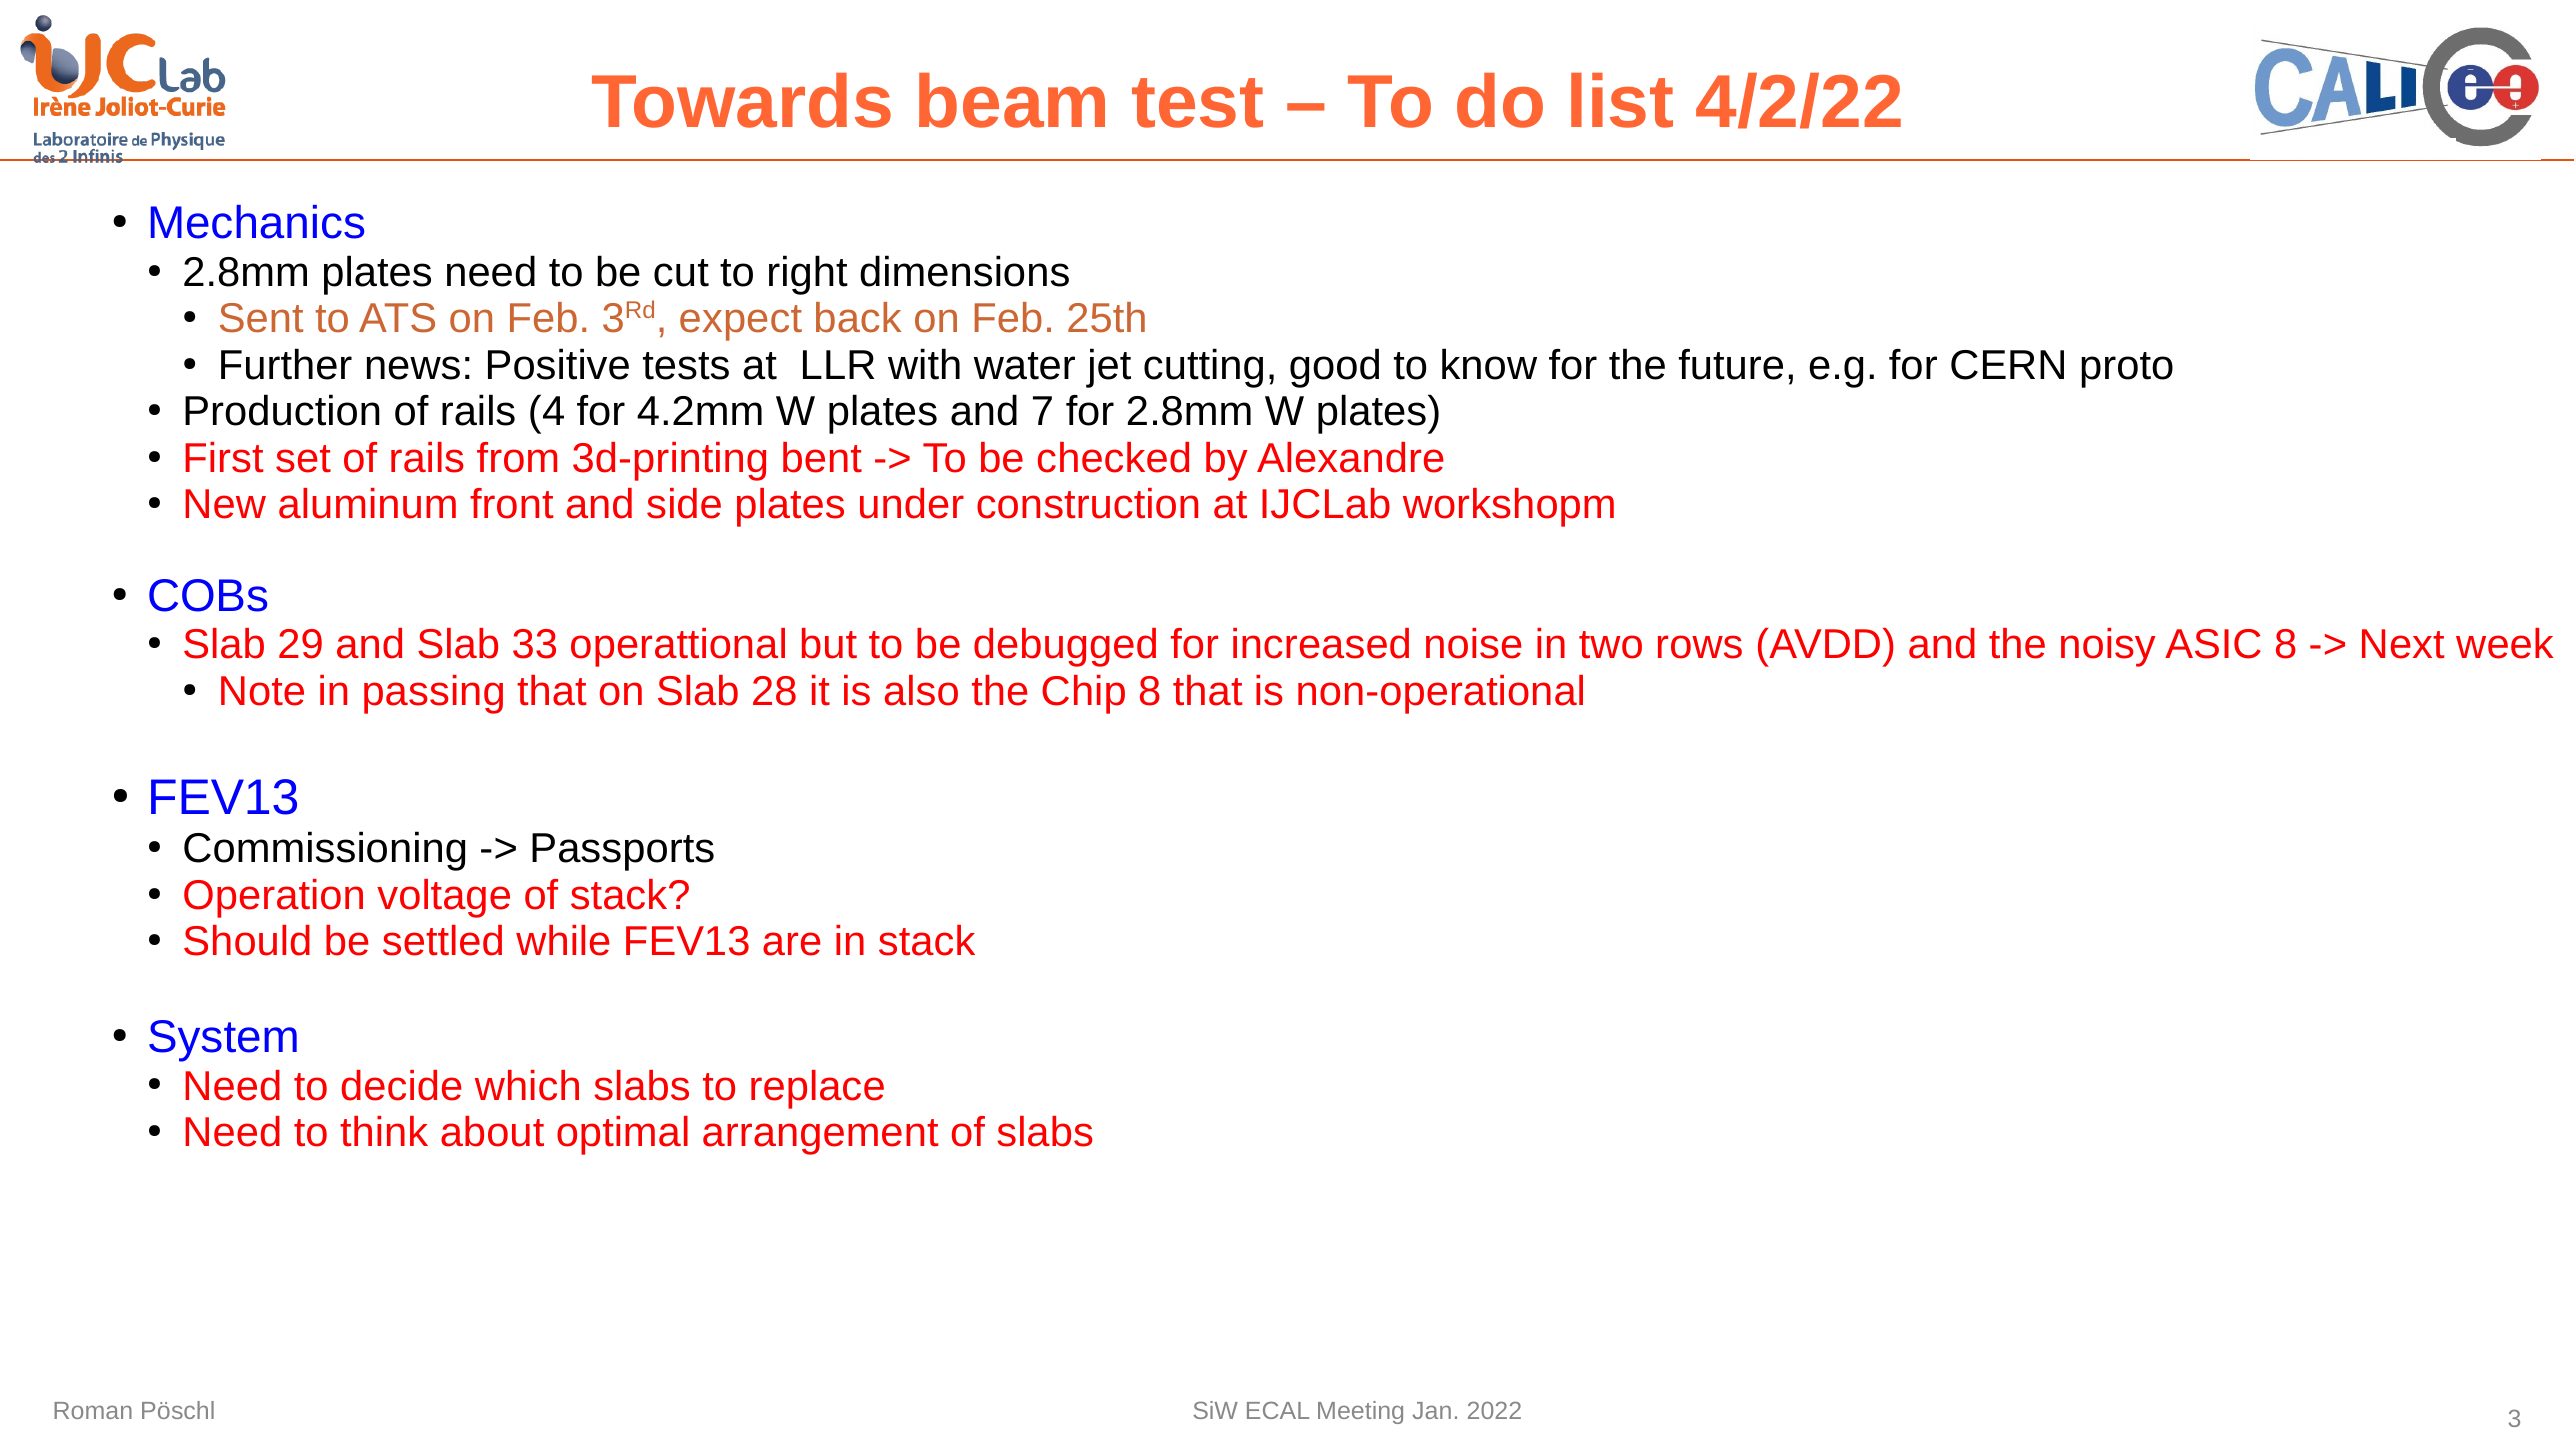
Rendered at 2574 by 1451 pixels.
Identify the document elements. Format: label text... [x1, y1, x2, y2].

picture [2250, 22, 2541, 160]
text_box Mechanics 2.8mm plates need to be cut to right dimensions Sent to ATS on Feb. 3Rd, expect back on Feb. 25th Further news: Positive tests at LLR with water jet cutting, good to know for the future, e.g. for CERN proto Production of rails (4 for 4.2mm W plates and 7 for 2.8mm W plates) First set of rails from 3d-printing bent -> To be checked by Alexandre New aluminum front and side plates under construction at IJCLab workshopm COBs Slab 29 and Slab 33 operattional but to be debugged for increased noise in two rows (AVDD) and the noisy ASIC 8 -> Next week Note in passing that on Slab 28 it is also the Chip 8 that is non-operational FEV13 Commissioning -> Passports Operation voltage of stack? Should be settled while FEV13 are in stack System Need to decide which slabs to replace Need to think about optimal arrangement of slabs [96, 190, 2572, 1447]
title Towards beam test – To do list 4/2/22 [90, 53, 2407, 151]
picture [4, 0, 241, 178]
